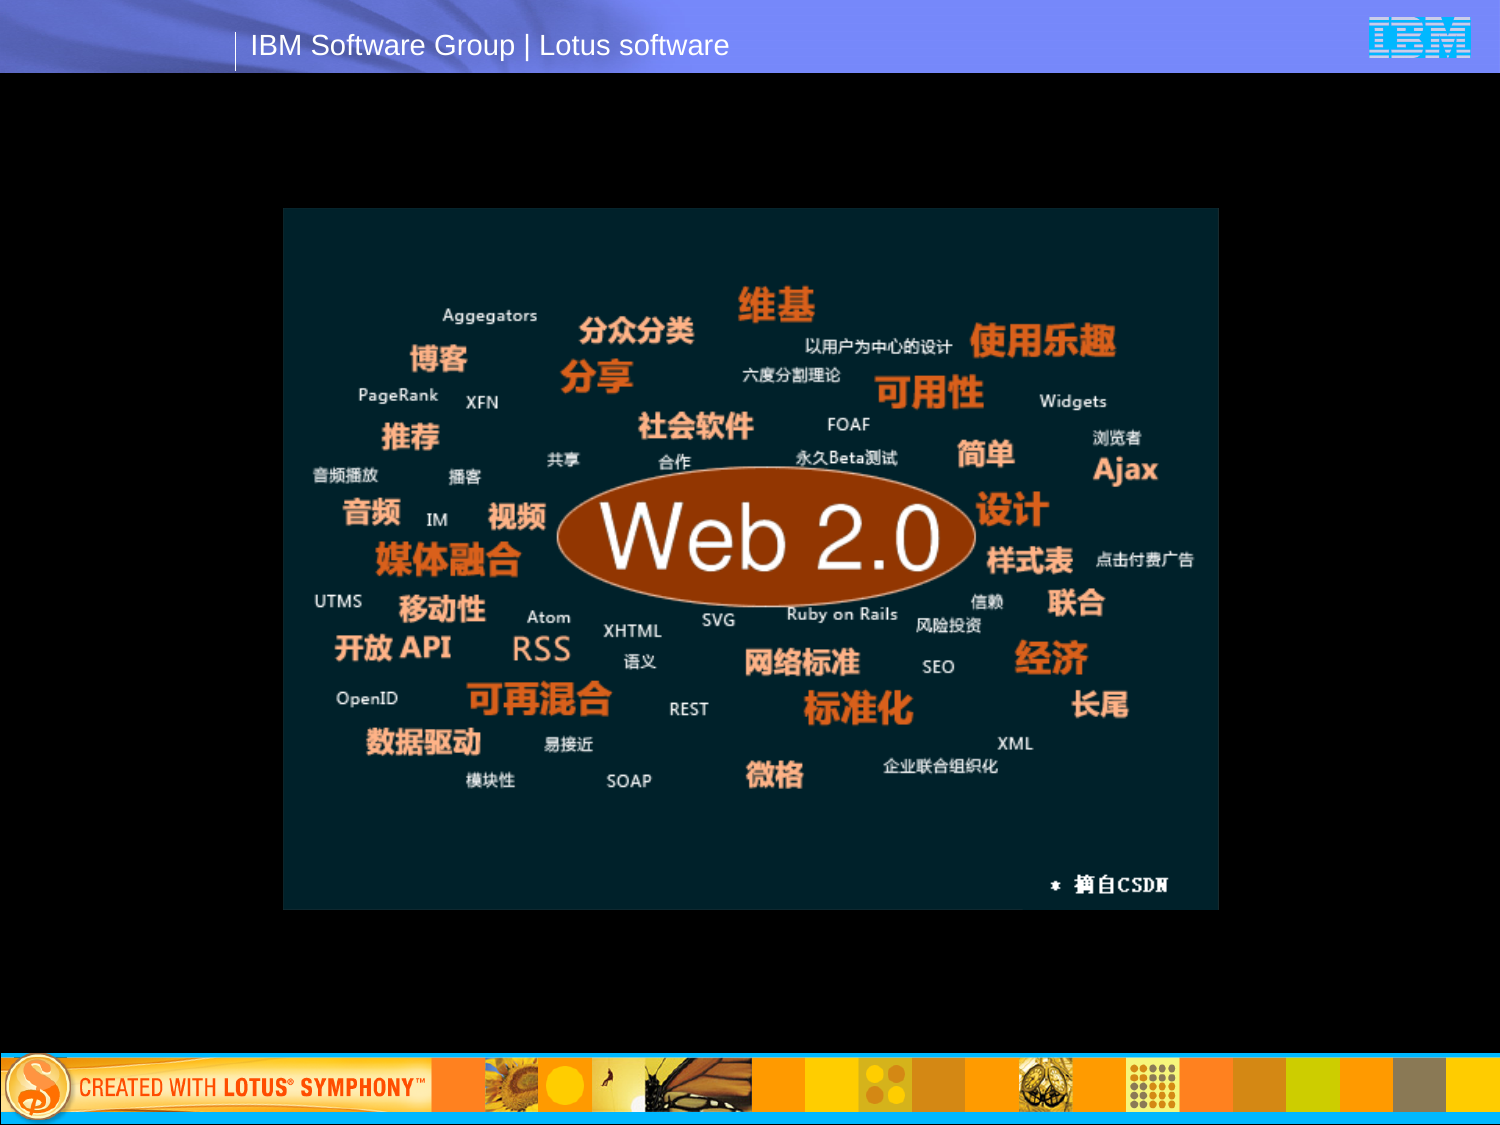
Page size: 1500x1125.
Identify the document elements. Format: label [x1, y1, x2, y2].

picture [1, 1053, 1500, 1119]
picture [0, 0, 1500, 73]
picture [282, 207, 1220, 911]
